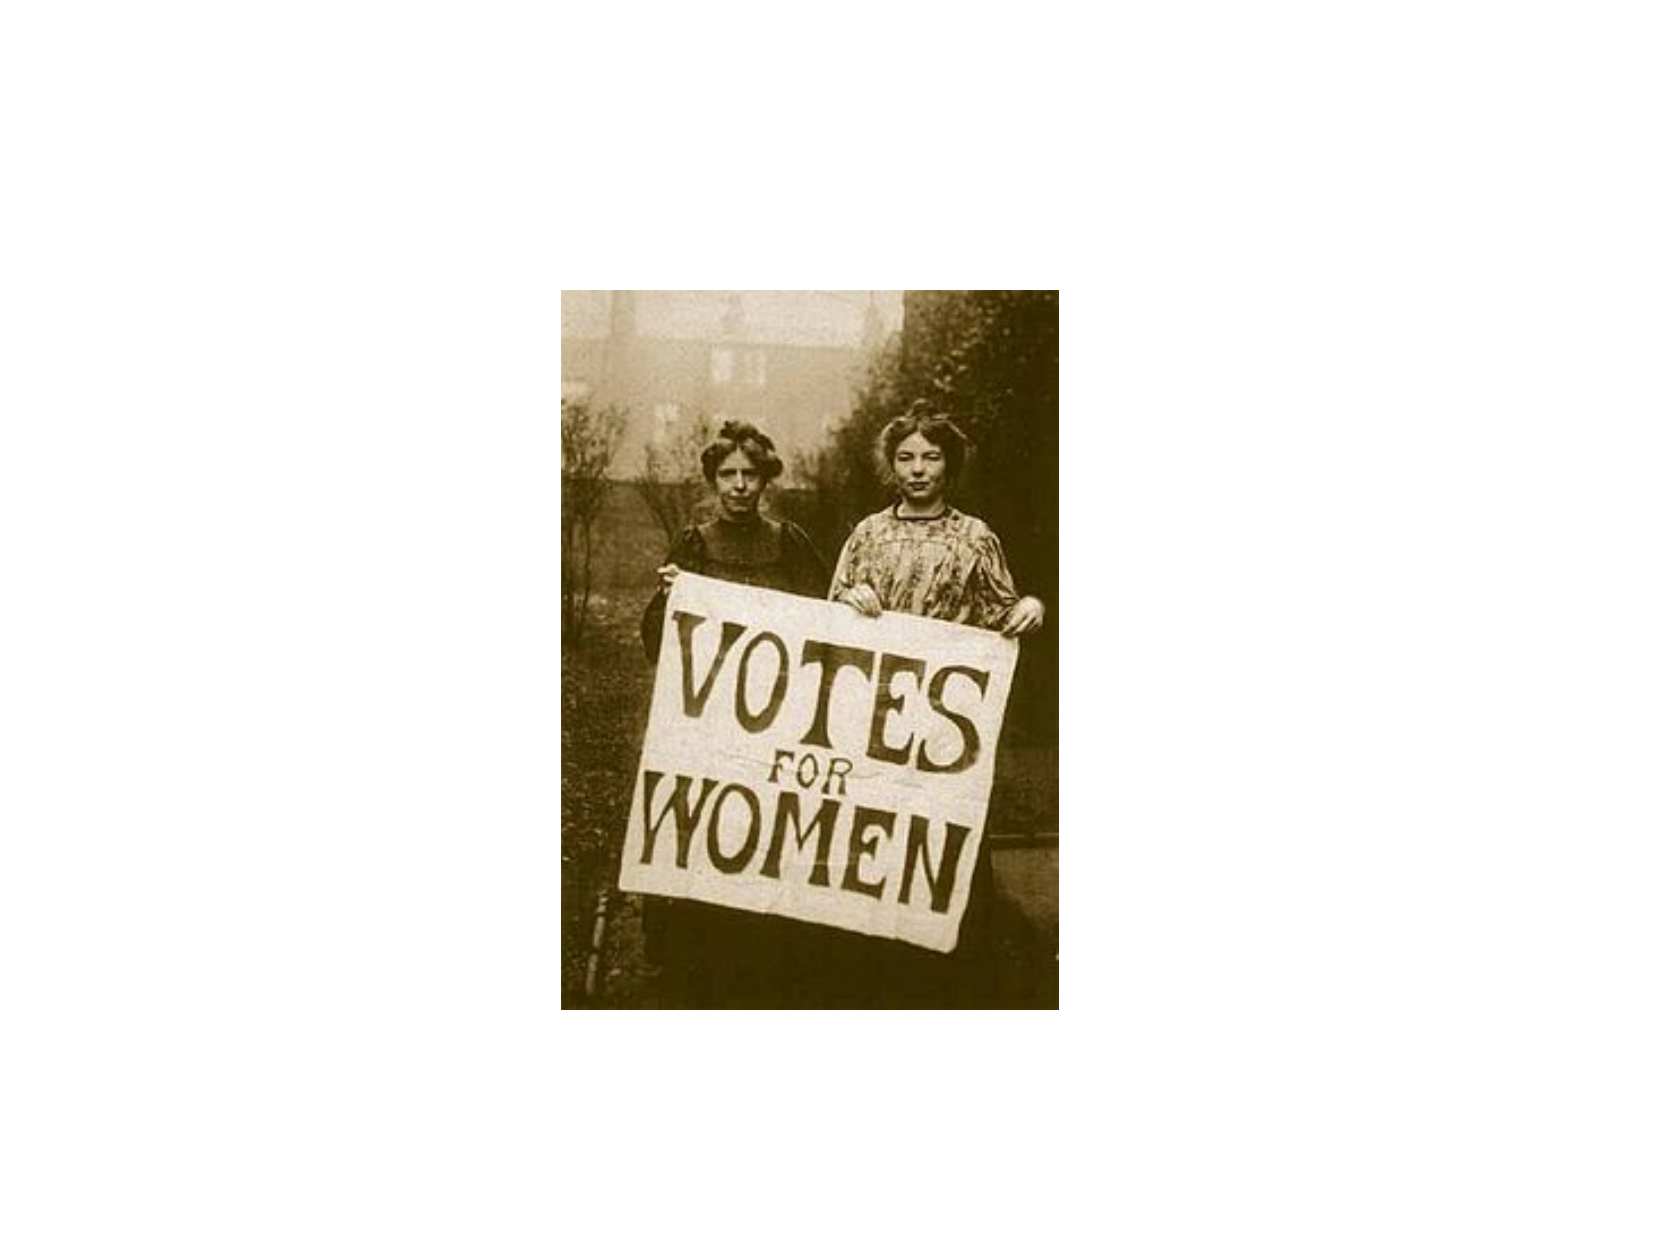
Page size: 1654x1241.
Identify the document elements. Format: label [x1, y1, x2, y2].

picture [561, 290, 1059, 1010]
